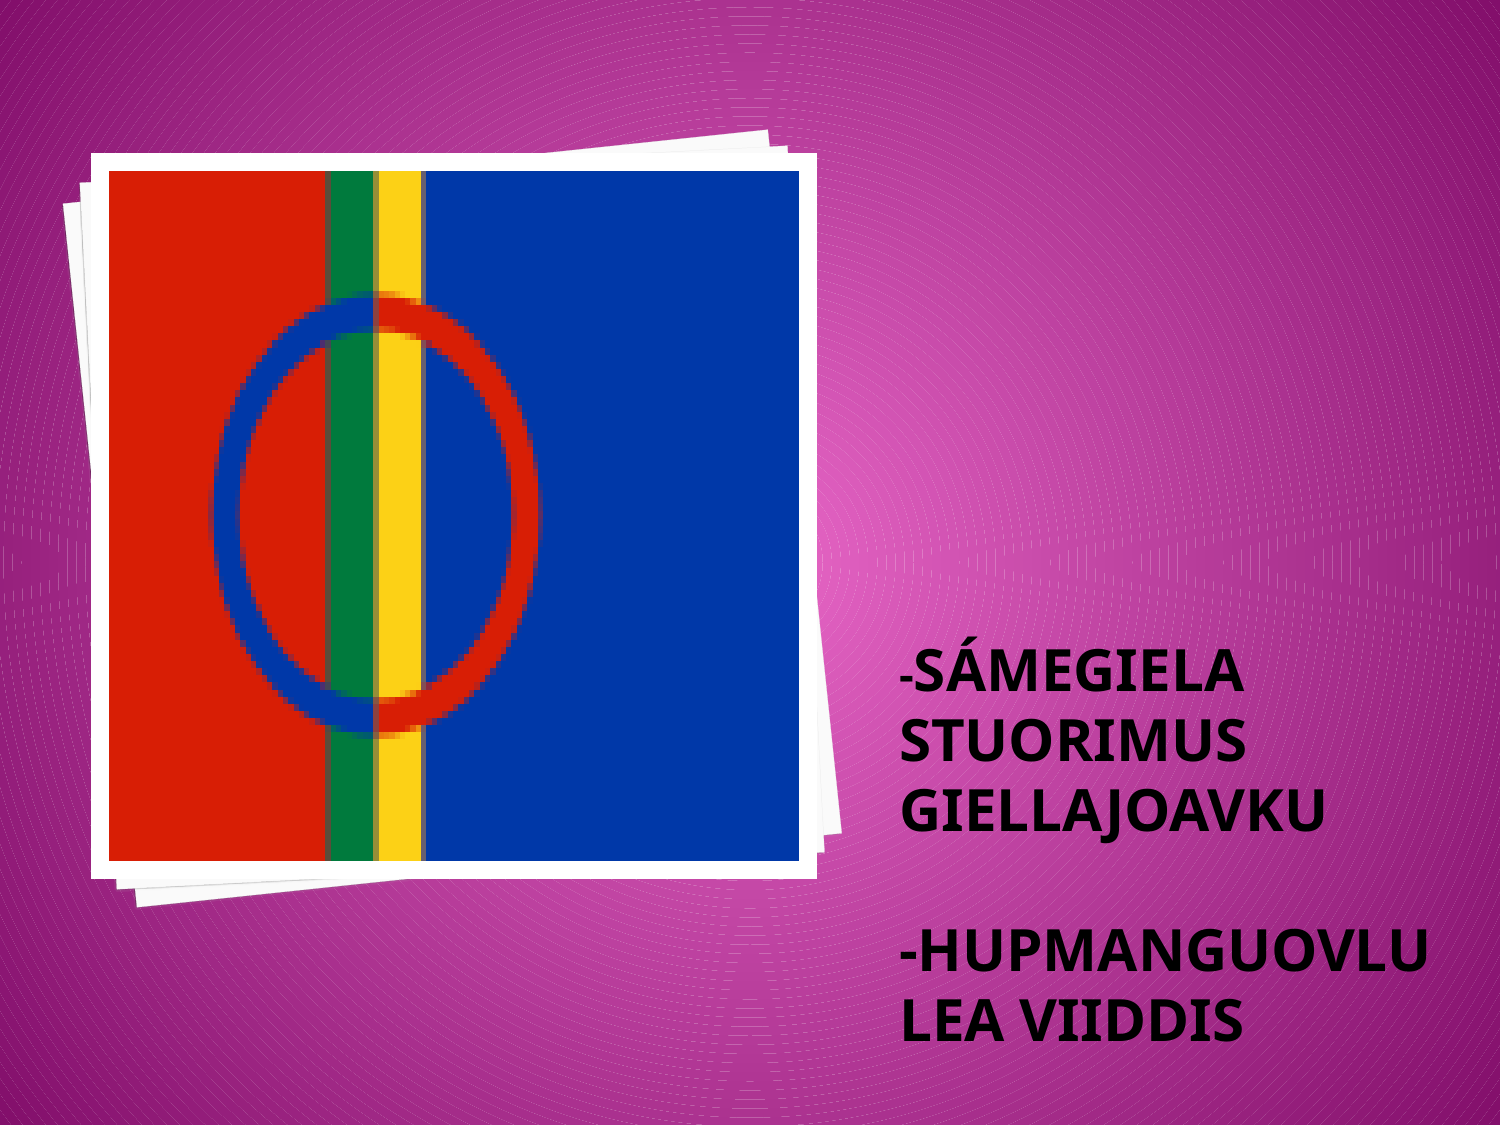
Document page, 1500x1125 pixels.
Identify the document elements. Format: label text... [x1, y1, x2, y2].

title -sámegiela stuorimus giellajoavku -Hupmanguovlu lea viiddis -árvvu mielde hupmet 25000-30000 olbmo davvisámegiela [891, 633, 1455, 971]
picture [108, 170, 799, 861]
